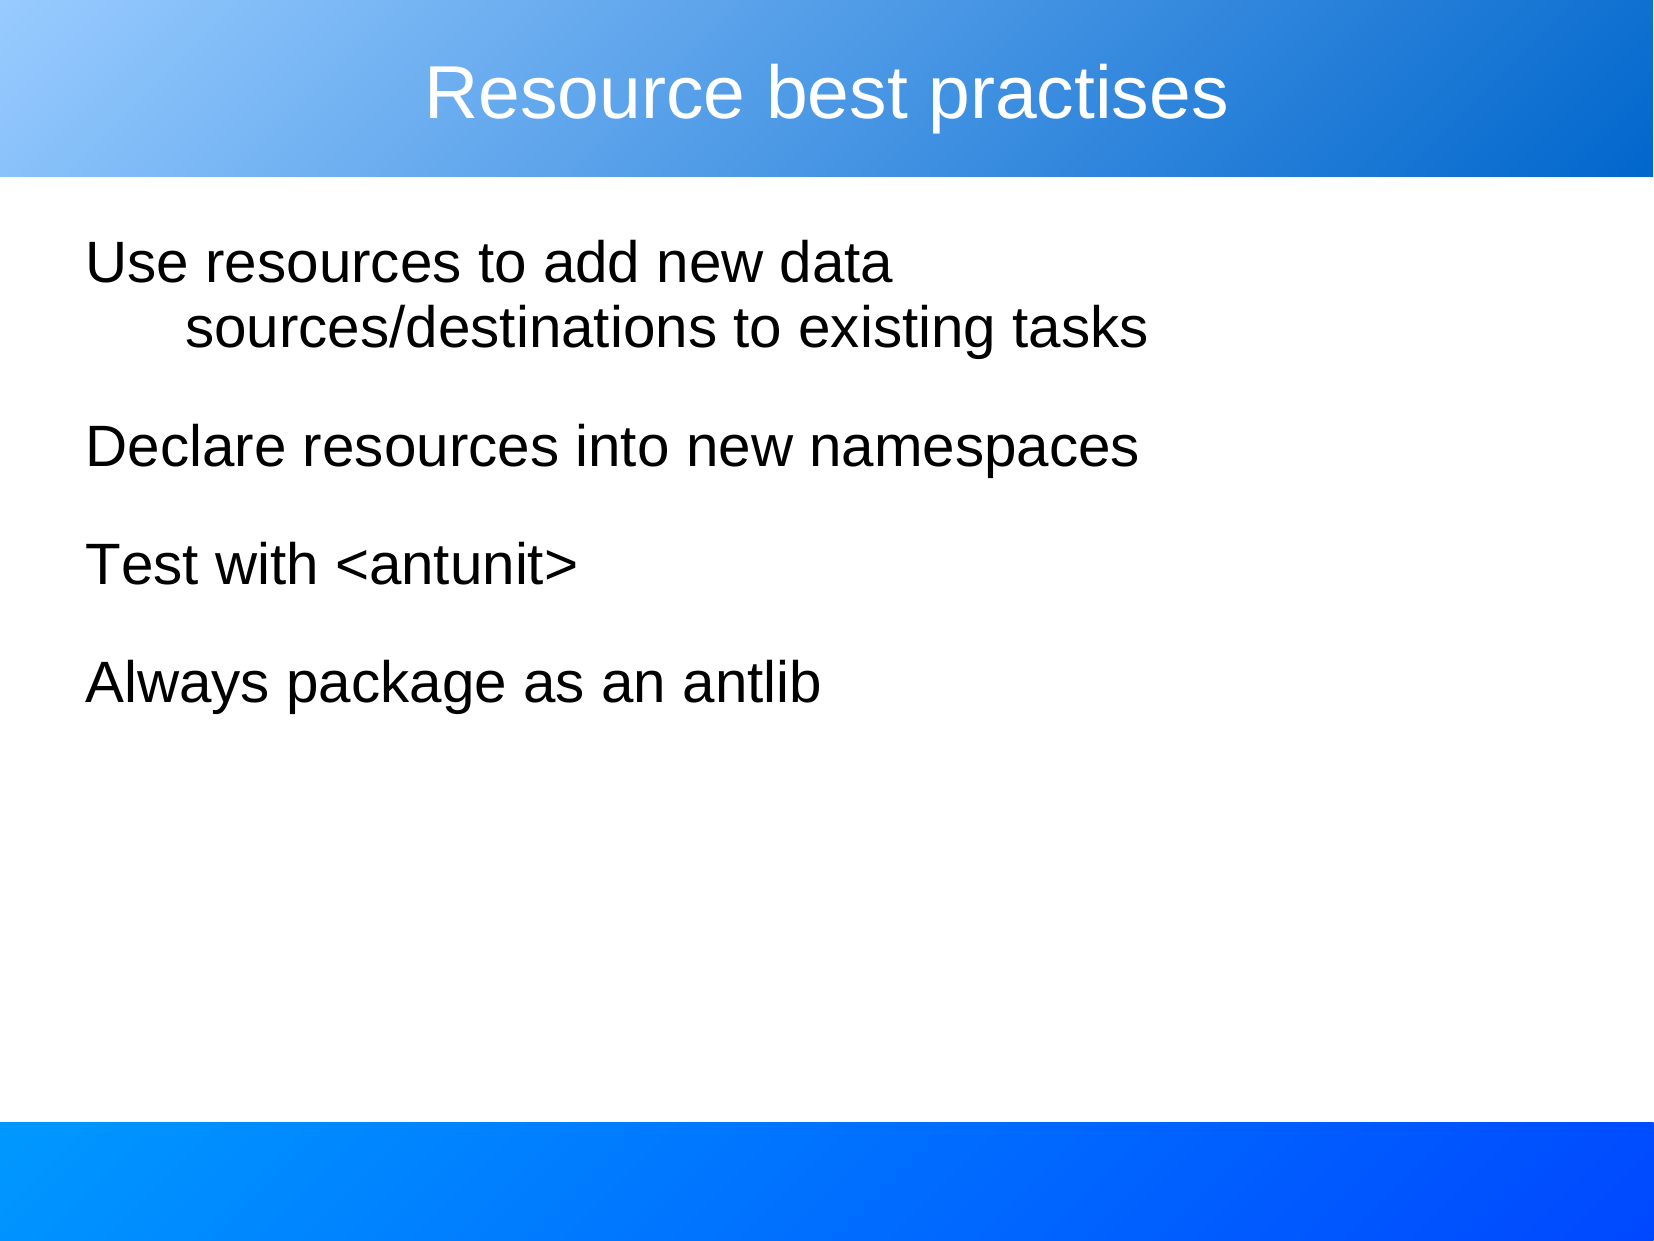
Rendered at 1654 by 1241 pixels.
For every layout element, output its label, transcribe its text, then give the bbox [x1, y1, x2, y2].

title Resource best practises [82, 22, 1571, 163]
list Use resources to add new data sources/destinations to existing tasks Declare resources into new namespaces Test with <antunit> Always package as an antlib [60, 230, 1300, 1093]
